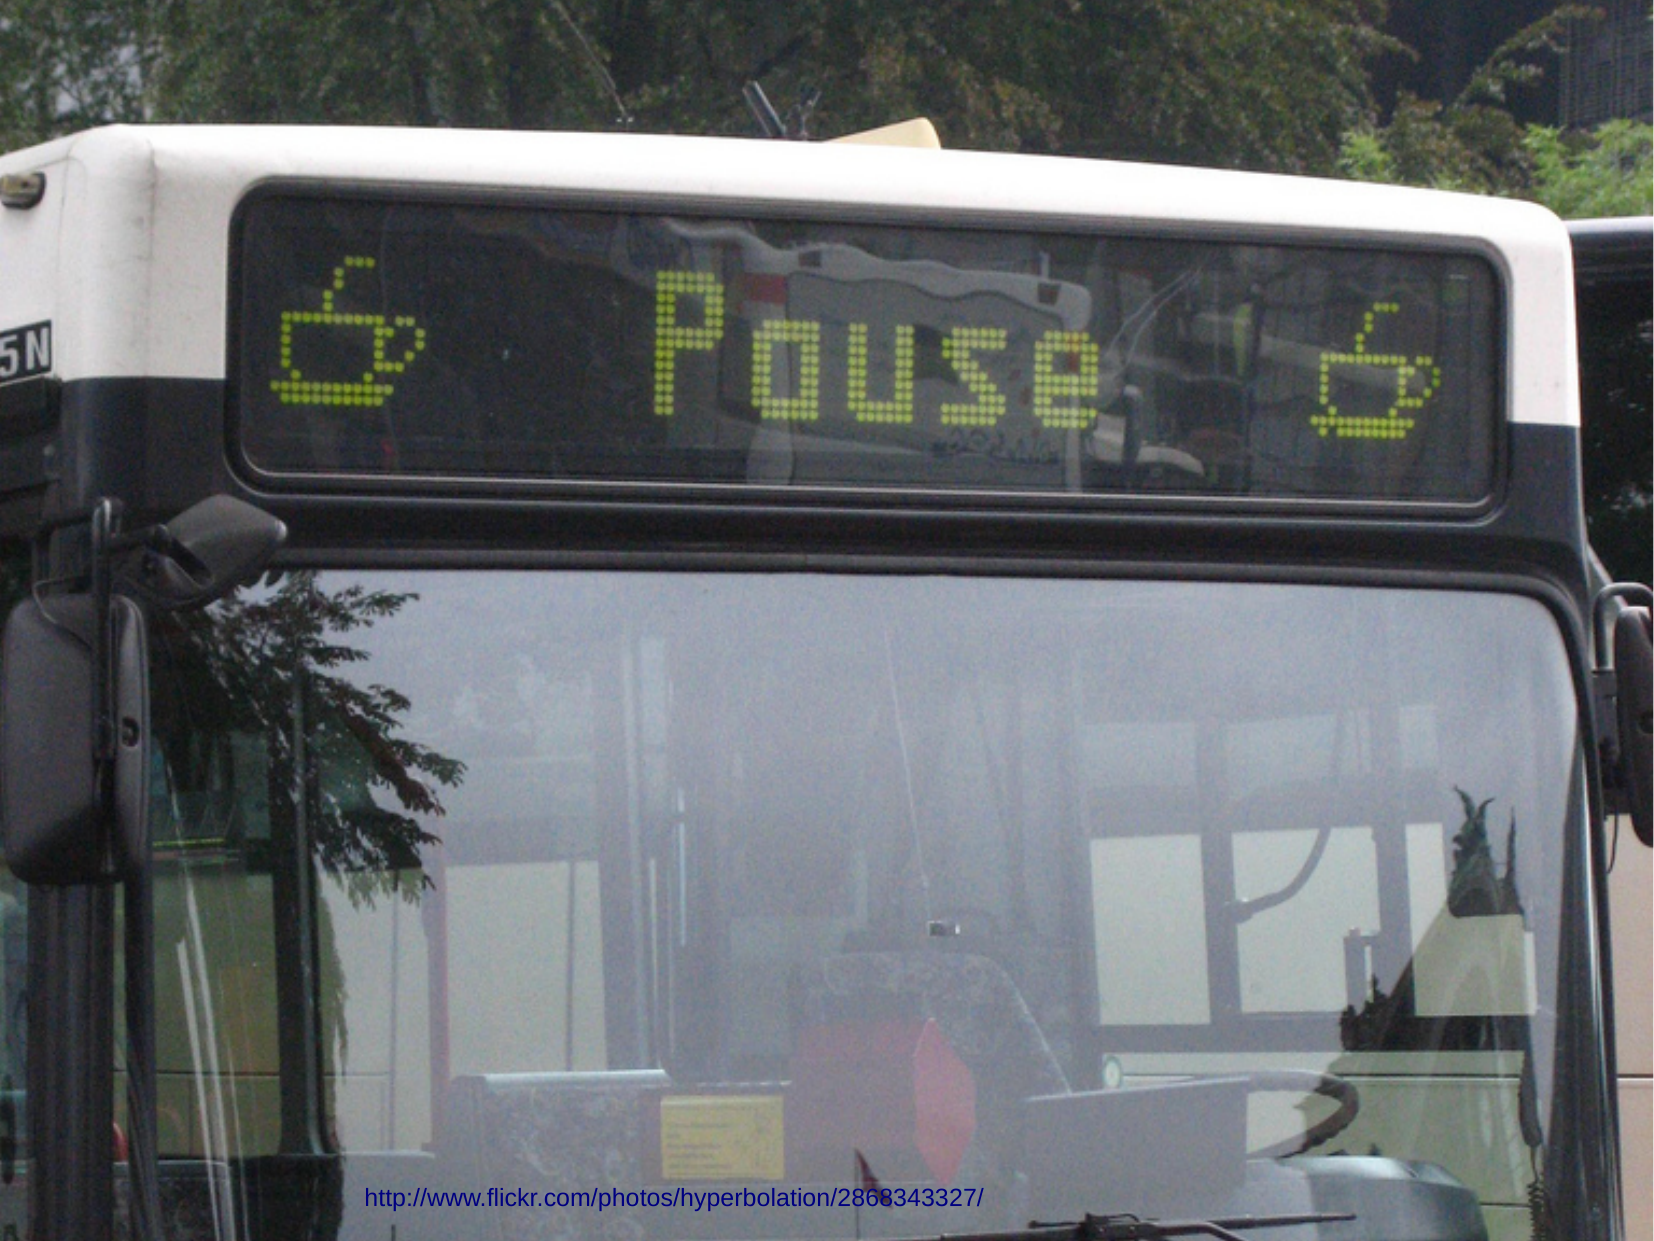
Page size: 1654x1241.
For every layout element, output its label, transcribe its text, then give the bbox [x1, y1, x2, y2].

picture [0, 0, 1654, 1241]
text_box http://www.flickr.com/photos/hyperbolation/2868343327/ [337, 1155, 1013, 1241]
